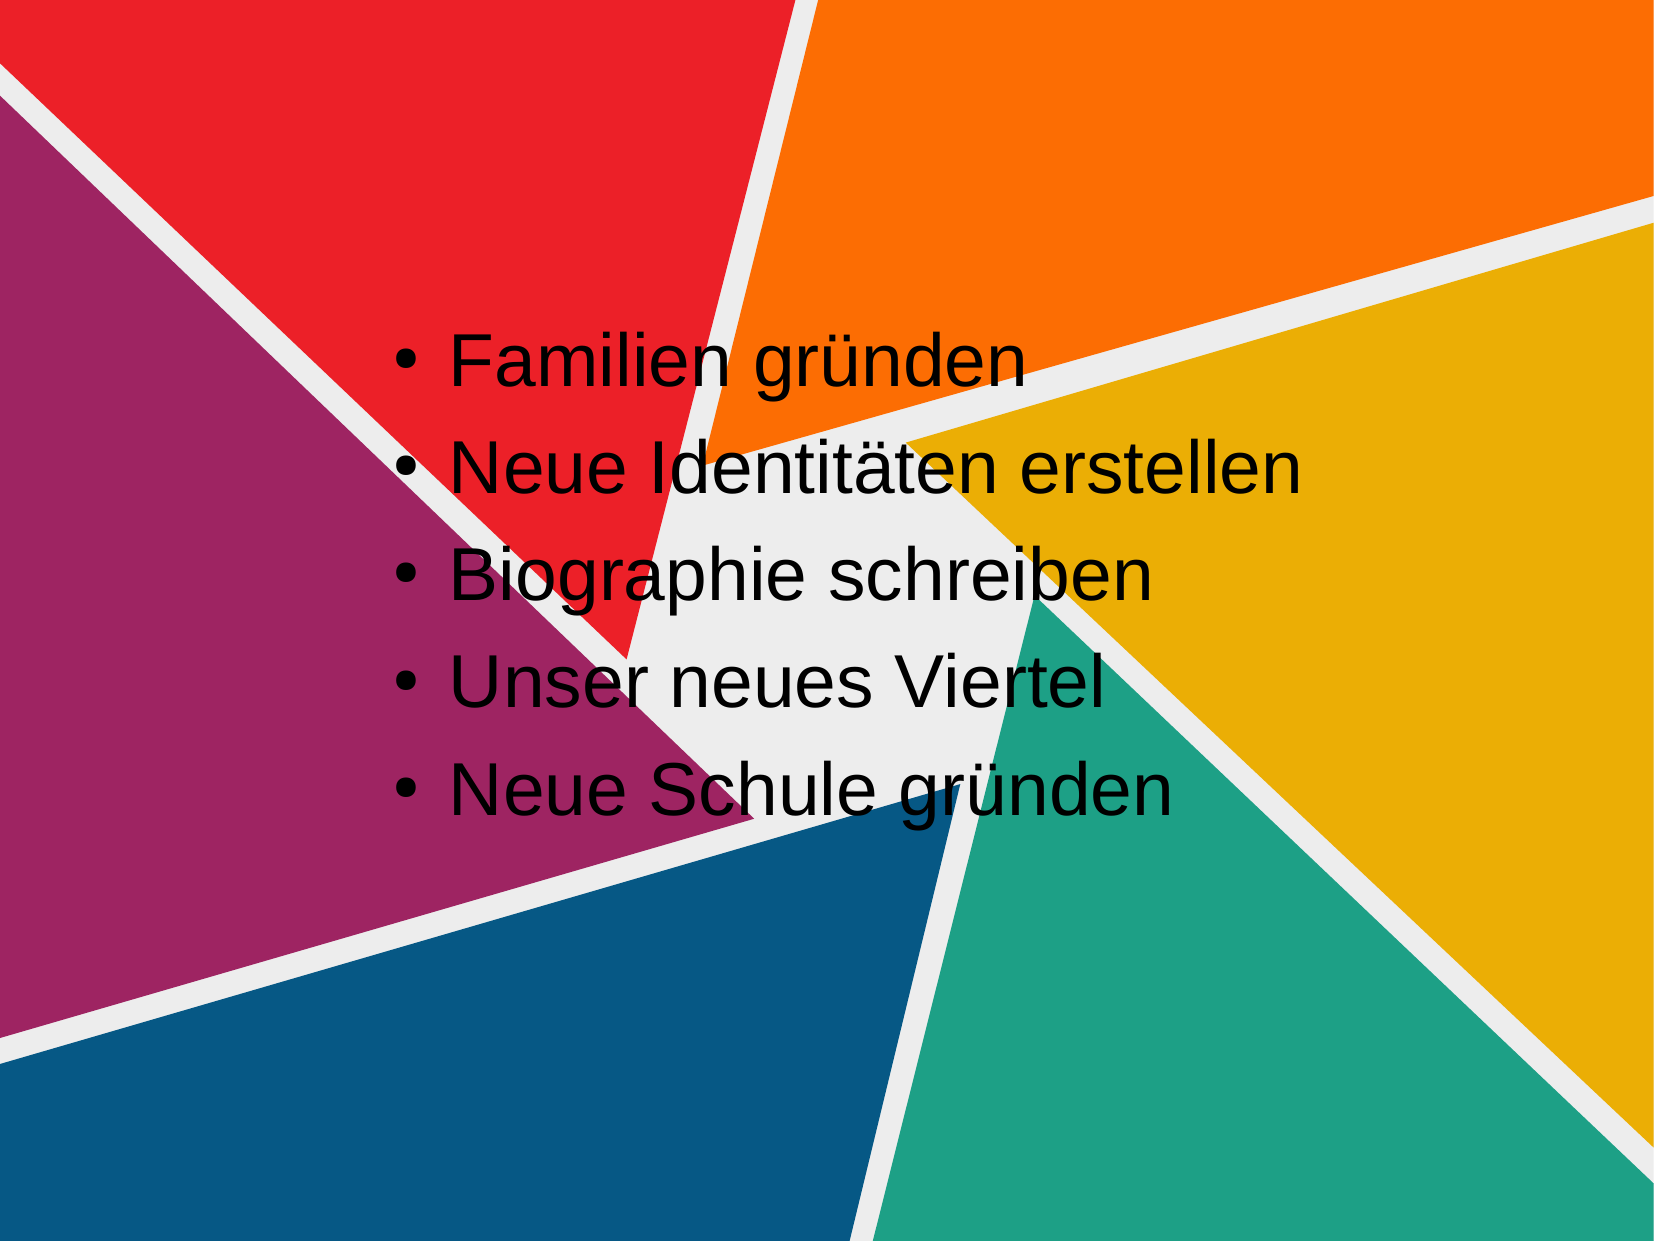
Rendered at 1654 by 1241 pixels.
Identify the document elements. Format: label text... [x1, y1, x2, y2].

text_box Familien gründen Neue Identitäten erstellen Biographie schreiben Unser neues Viertel Neue Schule gründen [377, 310, 1654, 839]
